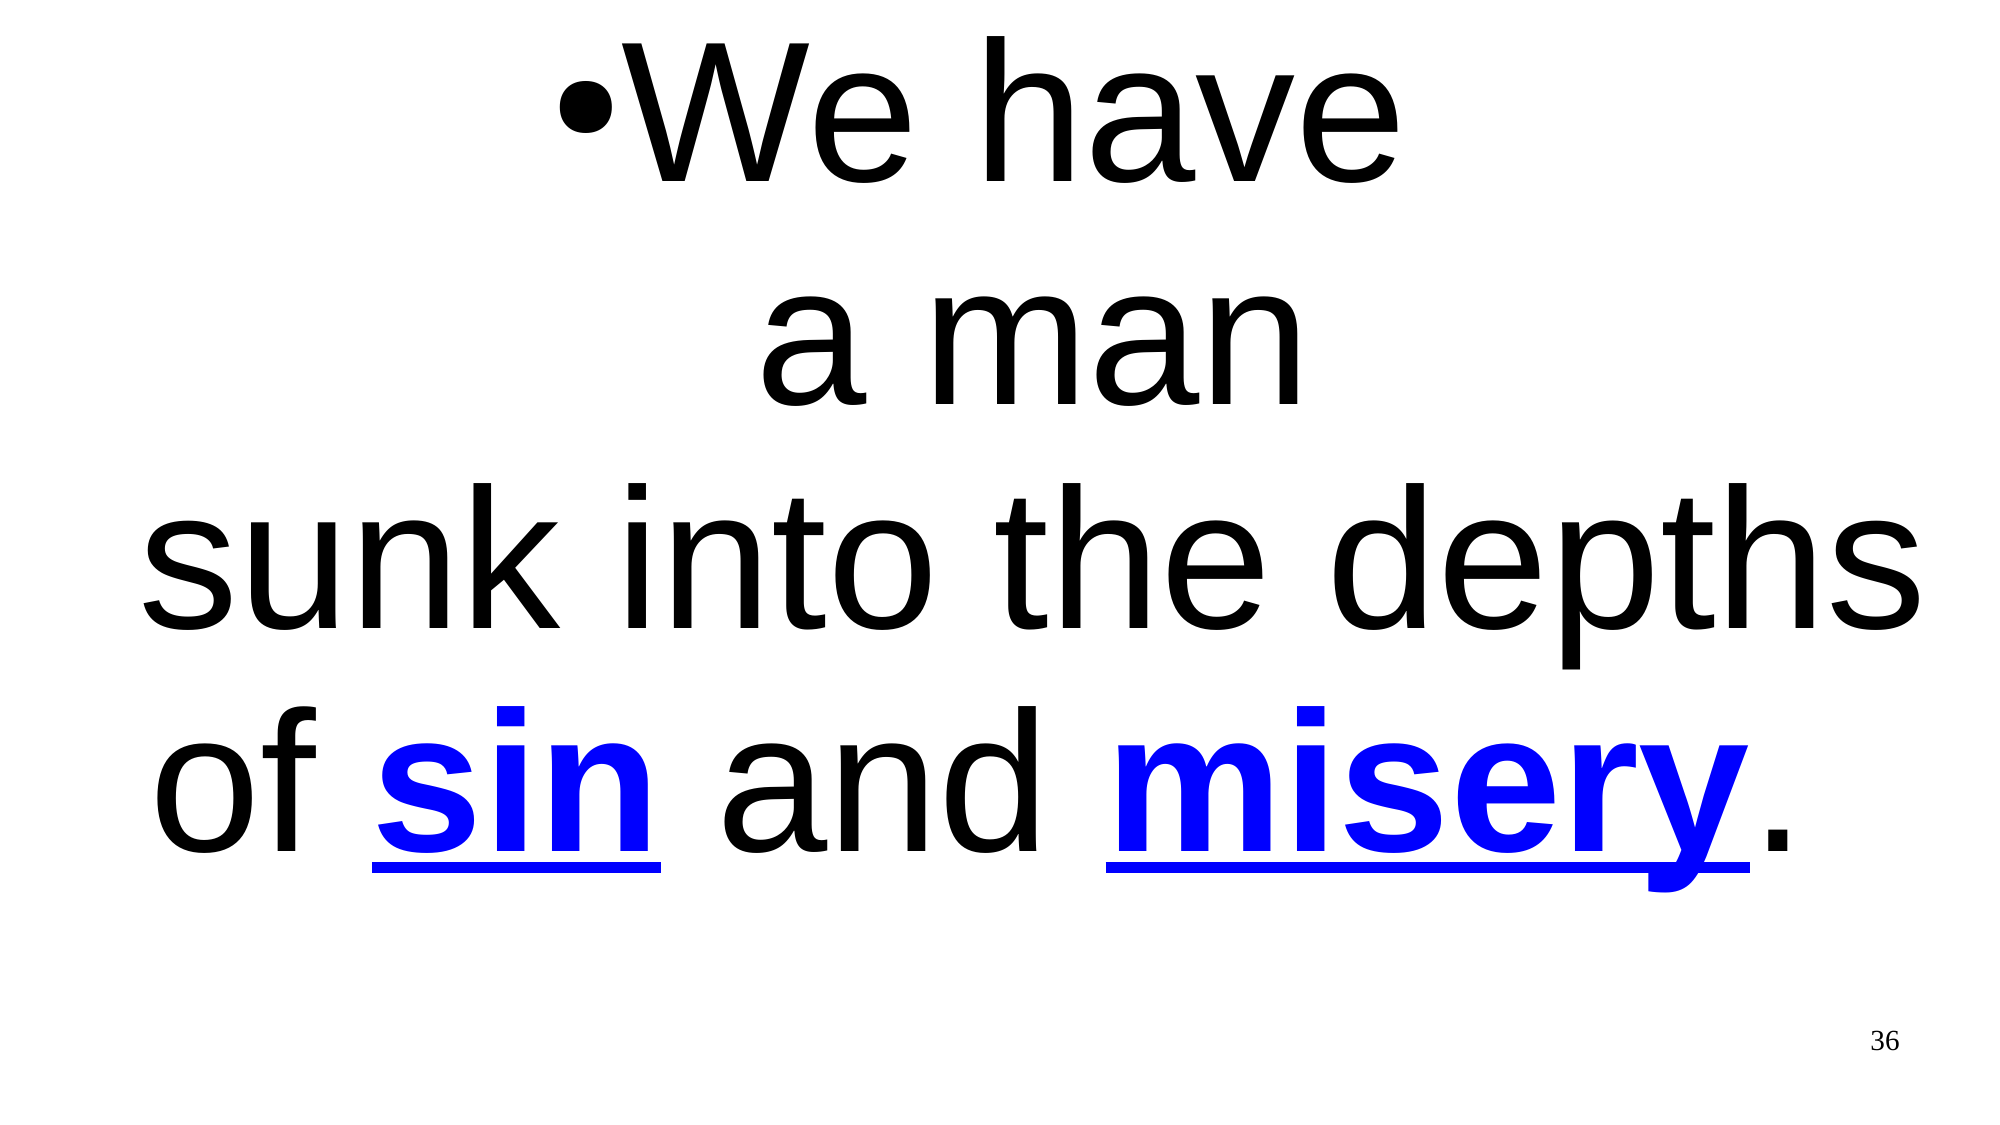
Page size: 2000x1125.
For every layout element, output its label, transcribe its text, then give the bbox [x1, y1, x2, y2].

list We have a man sunk into the depths of sin and misery. [0, 0, 1996, 1123]
